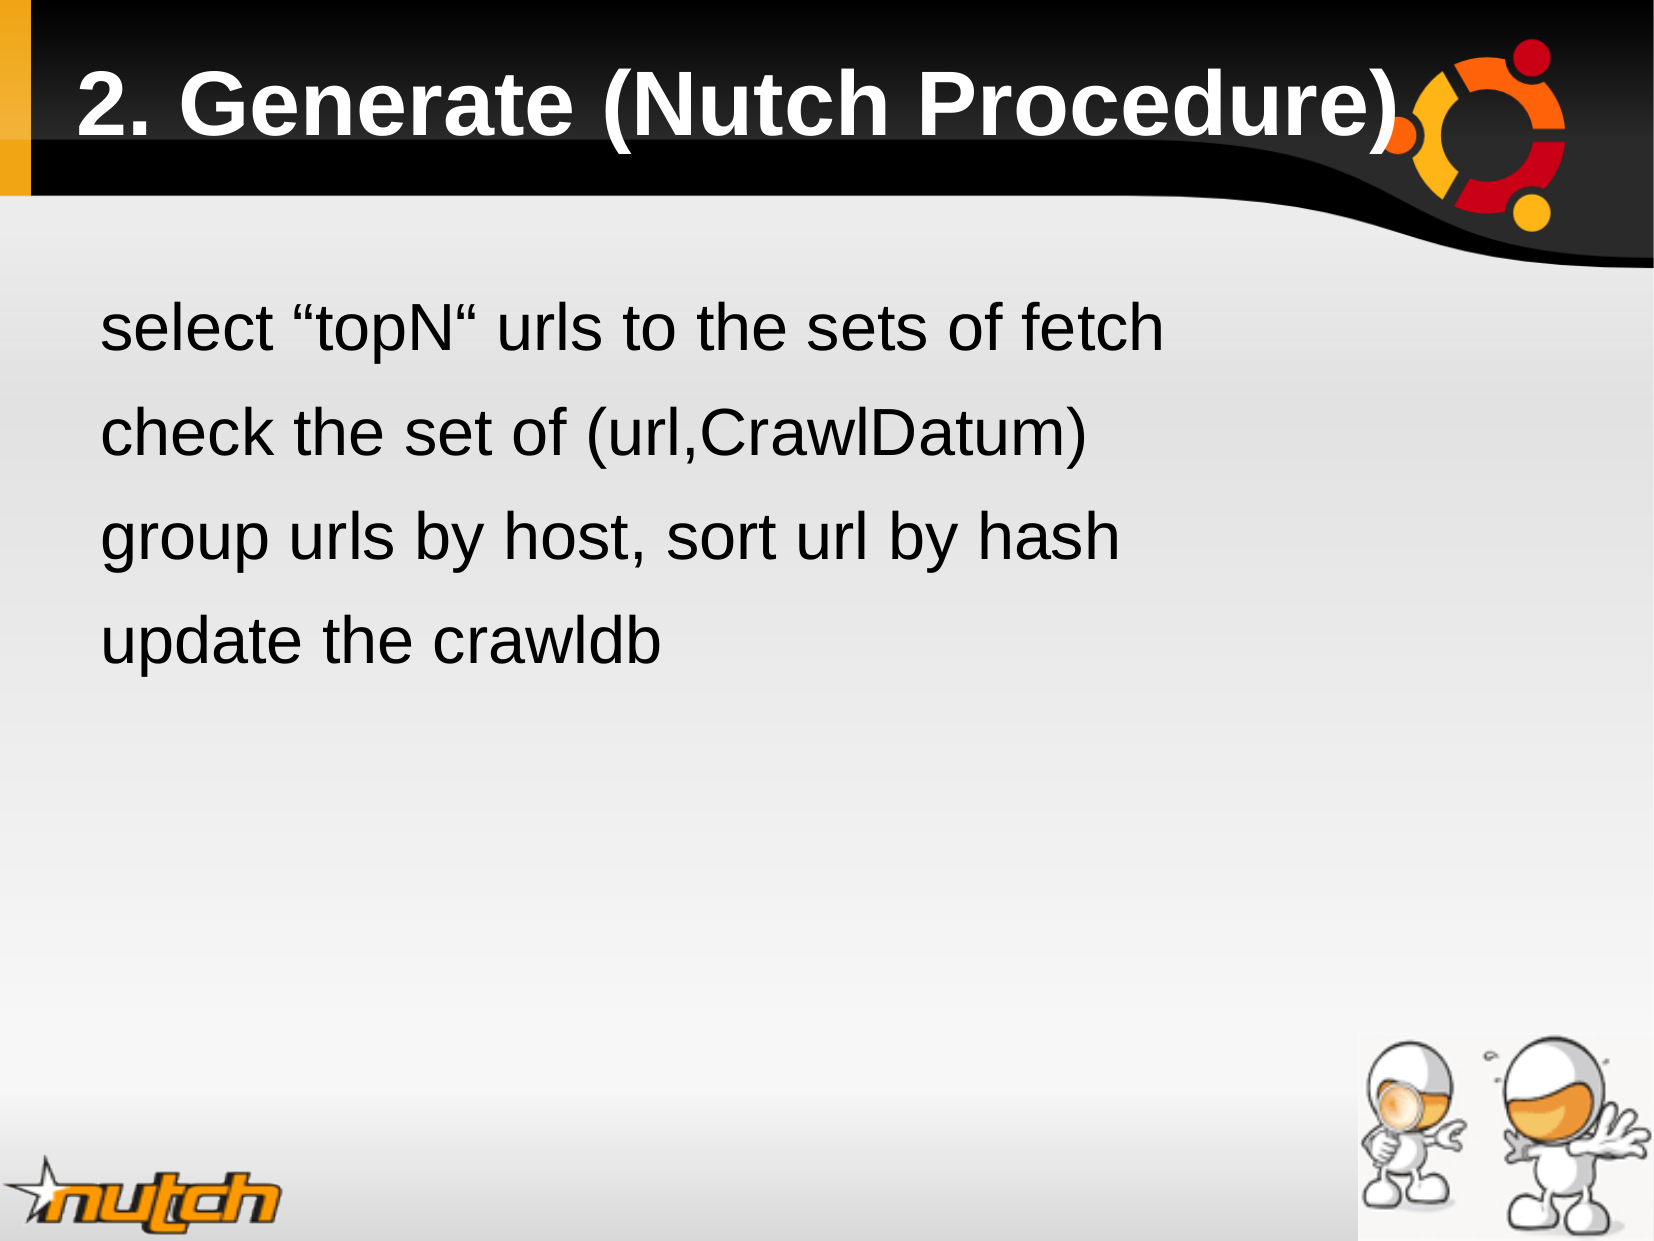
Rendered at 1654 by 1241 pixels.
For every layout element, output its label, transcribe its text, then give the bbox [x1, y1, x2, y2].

picture [0, 0, 1654, 1241]
list select “topN“ urls to the sets of fetch check the set of (url,CrawlDatum) group urls by host, sort url by hash update the crawldb [82, 290, 1571, 1094]
title 2. Generate (Nutch Procedure) [76, 7, 1565, 200]
